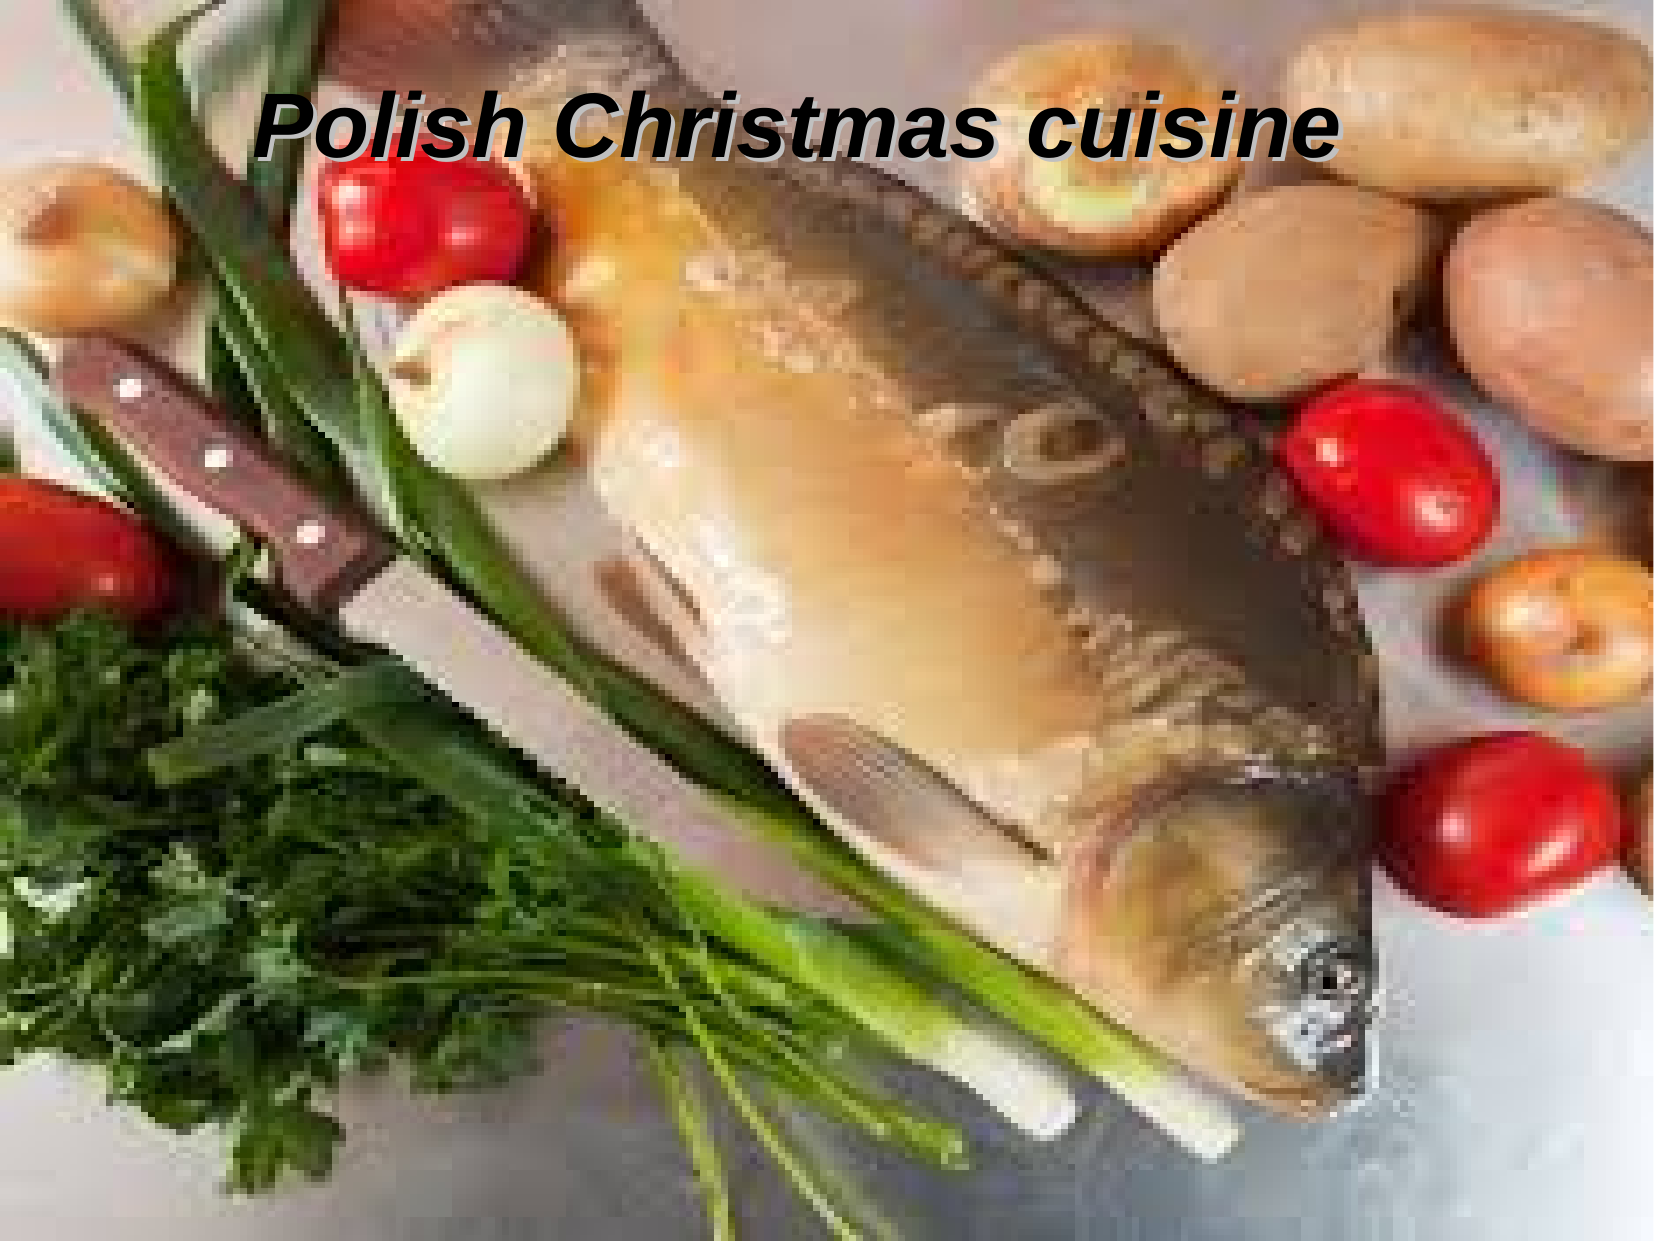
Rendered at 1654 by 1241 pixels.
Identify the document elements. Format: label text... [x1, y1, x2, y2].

text_box Polish Christmas cuisine [237, 74, 1359, 178]
picture [0, 0, 1654, 1241]
